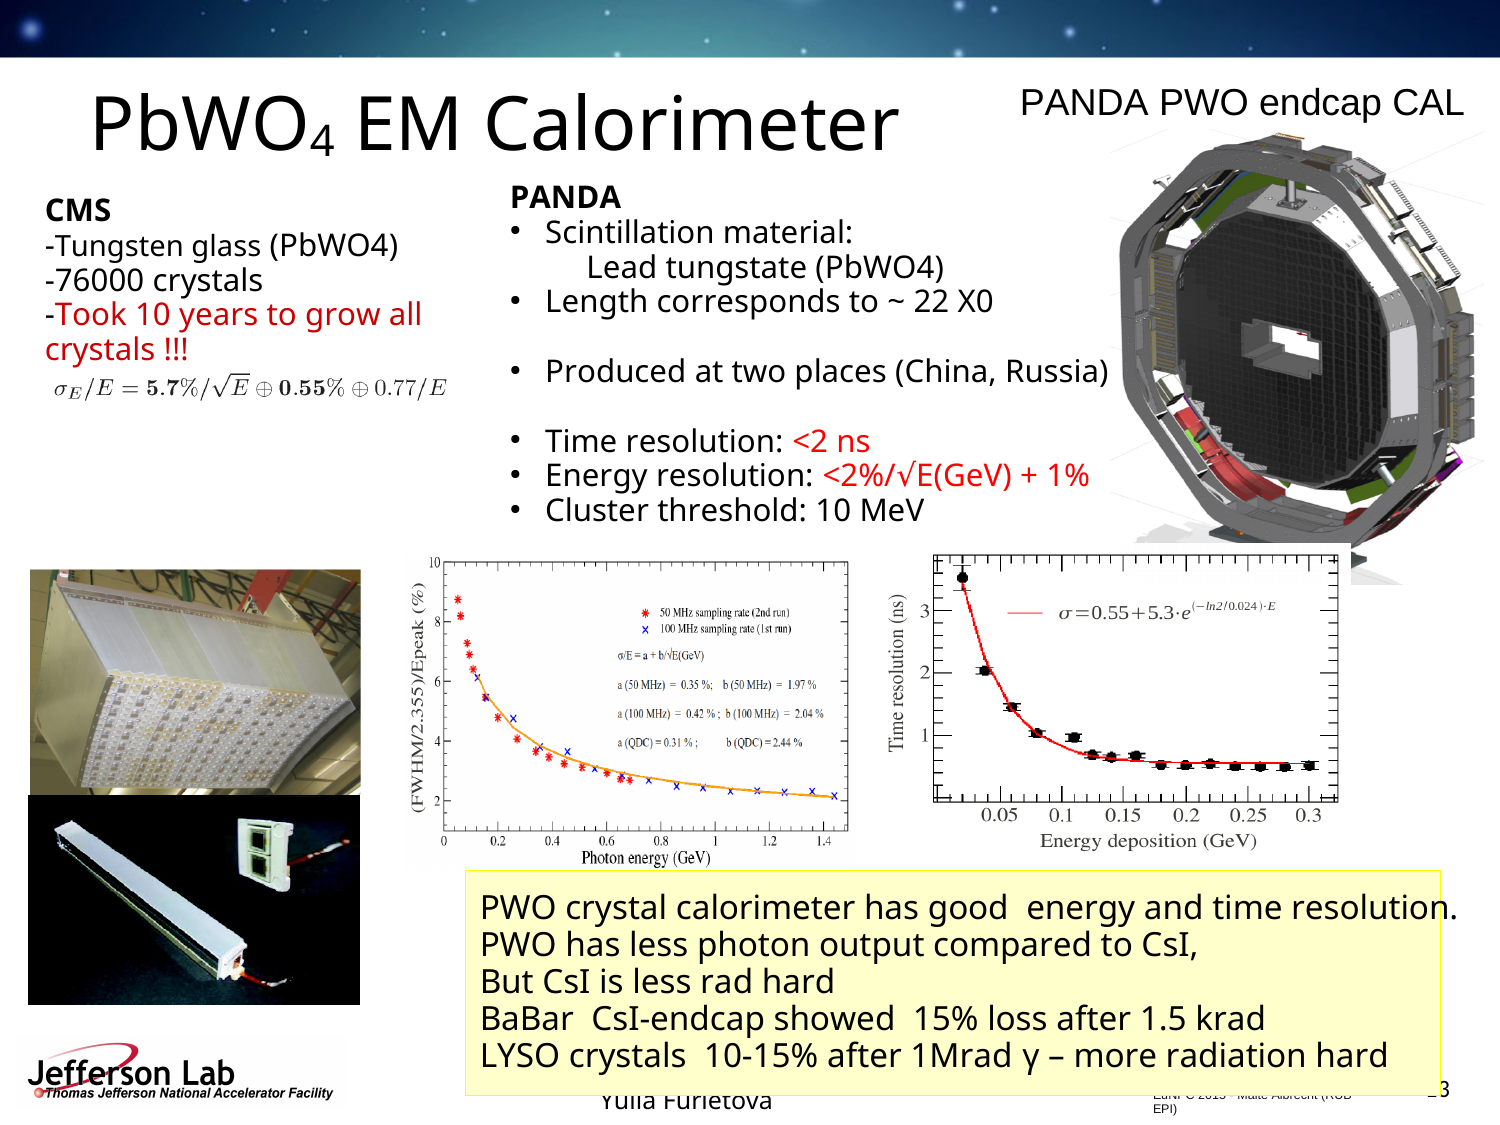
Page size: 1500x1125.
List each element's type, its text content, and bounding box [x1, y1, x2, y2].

text_box CMS -Tungsten glass (PbWO4) -76000 crystals -Took 10 years to grow all crystals !!! [30, 186, 451, 480]
text_box PANDA Scintillation material: Lead tungstate (PbWO4) Length corresponds to ~ 22 X0 Produced at two places (China, Russia) Time resolution: <2 ns Energy resolution: <2%/√E(GeV) + 1% Cluster threshold: 10 MeV [495, 173, 1144, 571]
picture [0, 0, 1500, 1125]
text_box EuNPC 2015 - Malte Albrecht (RUB EPI) [1138, 1096, 1381, 1124]
text_box Yulia Furletova [585, 1096, 789, 1123]
text_box PANDA PWO endcap CAL [1005, 75, 1486, 174]
text_box PWO crystal calorimeter has good energy and time resolution. PWO has less photon output compared to CsI, But CsI is less rad hard BaBar CsI-endcap showed 15% loss after 1.5 krad LYSO crystals 10-15% after 1Mrad γ – more radiation hard [465, 870, 1441, 1096]
text_box PbWO4 EM Calorimeter [75, 75, 946, 198]
